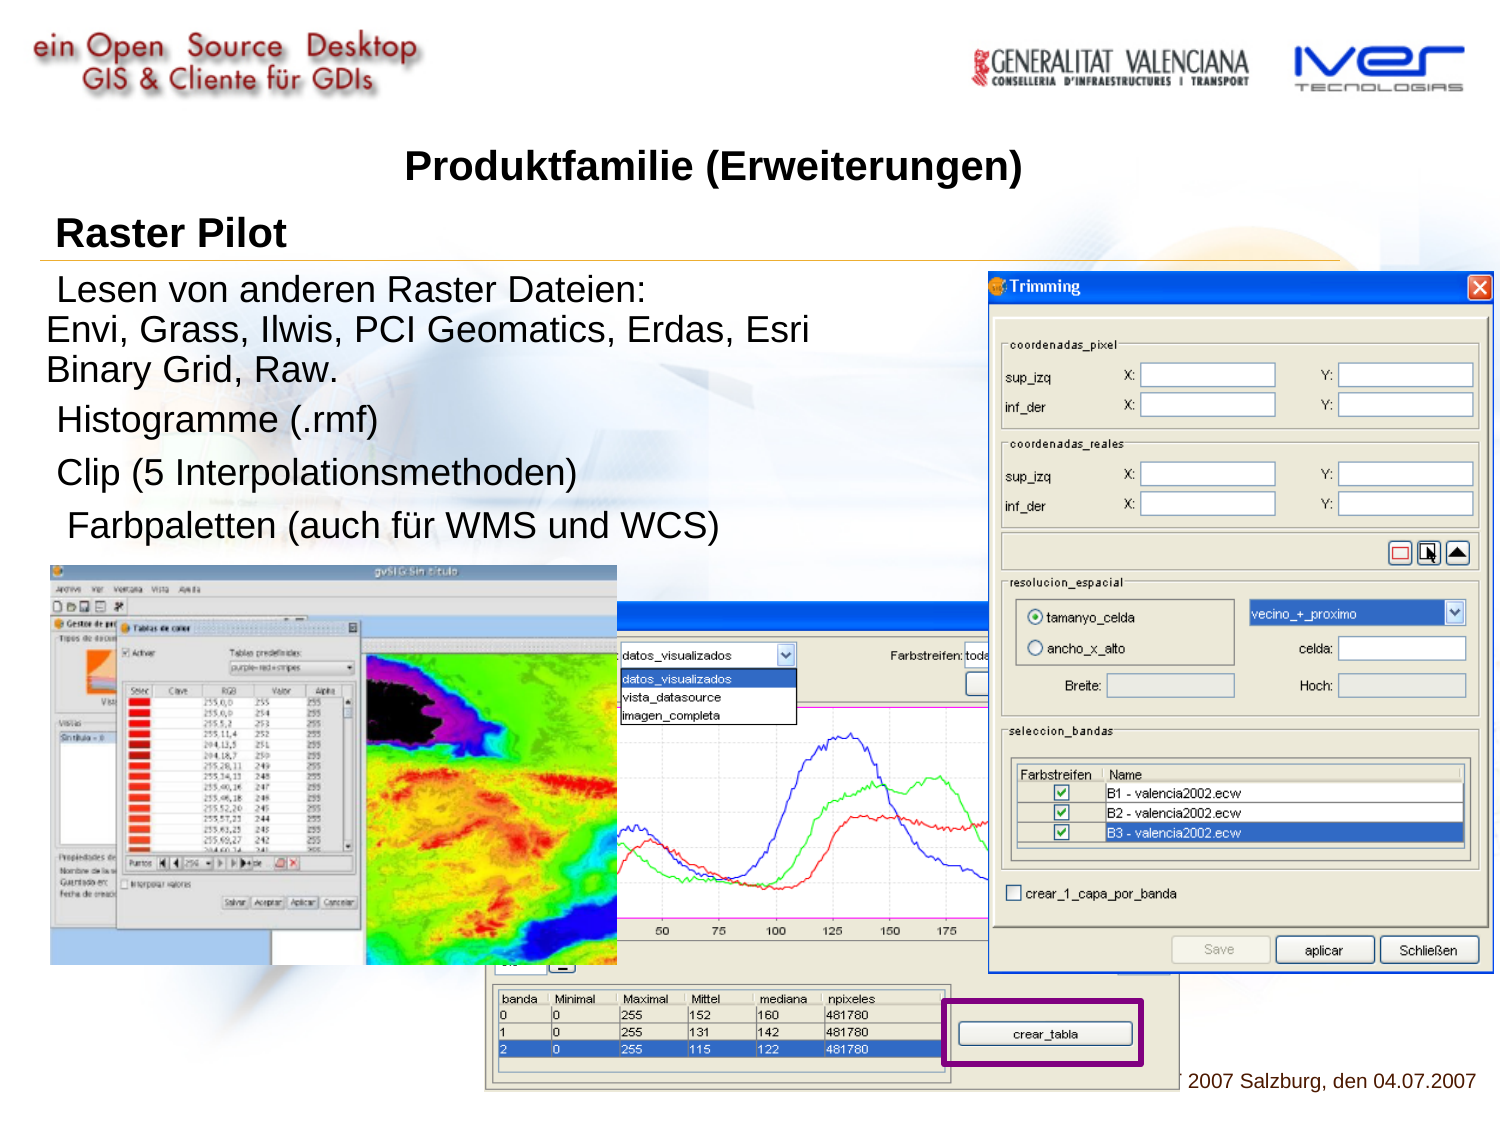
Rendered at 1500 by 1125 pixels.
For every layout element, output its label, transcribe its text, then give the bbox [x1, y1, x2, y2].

text_box Raster Pilot [40, 204, 1075, 268]
text_box AGIT 2007 Salzburg, den 04.07.2007 [1133, 1070, 1478, 1094]
text_box Produktfamilie (Erweiterungen) [0, 137, 1429, 203]
text_box Histogramme (.rmf) [45, 400, 817, 443]
text_box Clip (5 Interpolationsmethoden) [45, 453, 817, 496]
picture [0, 5, 1500, 1125]
text_box Lesen von anderen Raster Dateien: Envi, Grass, Ilwis, PCI Geomatics, Erdas, Esri Binary Grid, Raw. [45, 270, 817, 393]
text_box Farbpaletten (auch für WMS und WCS) [45, 506, 817, 549]
